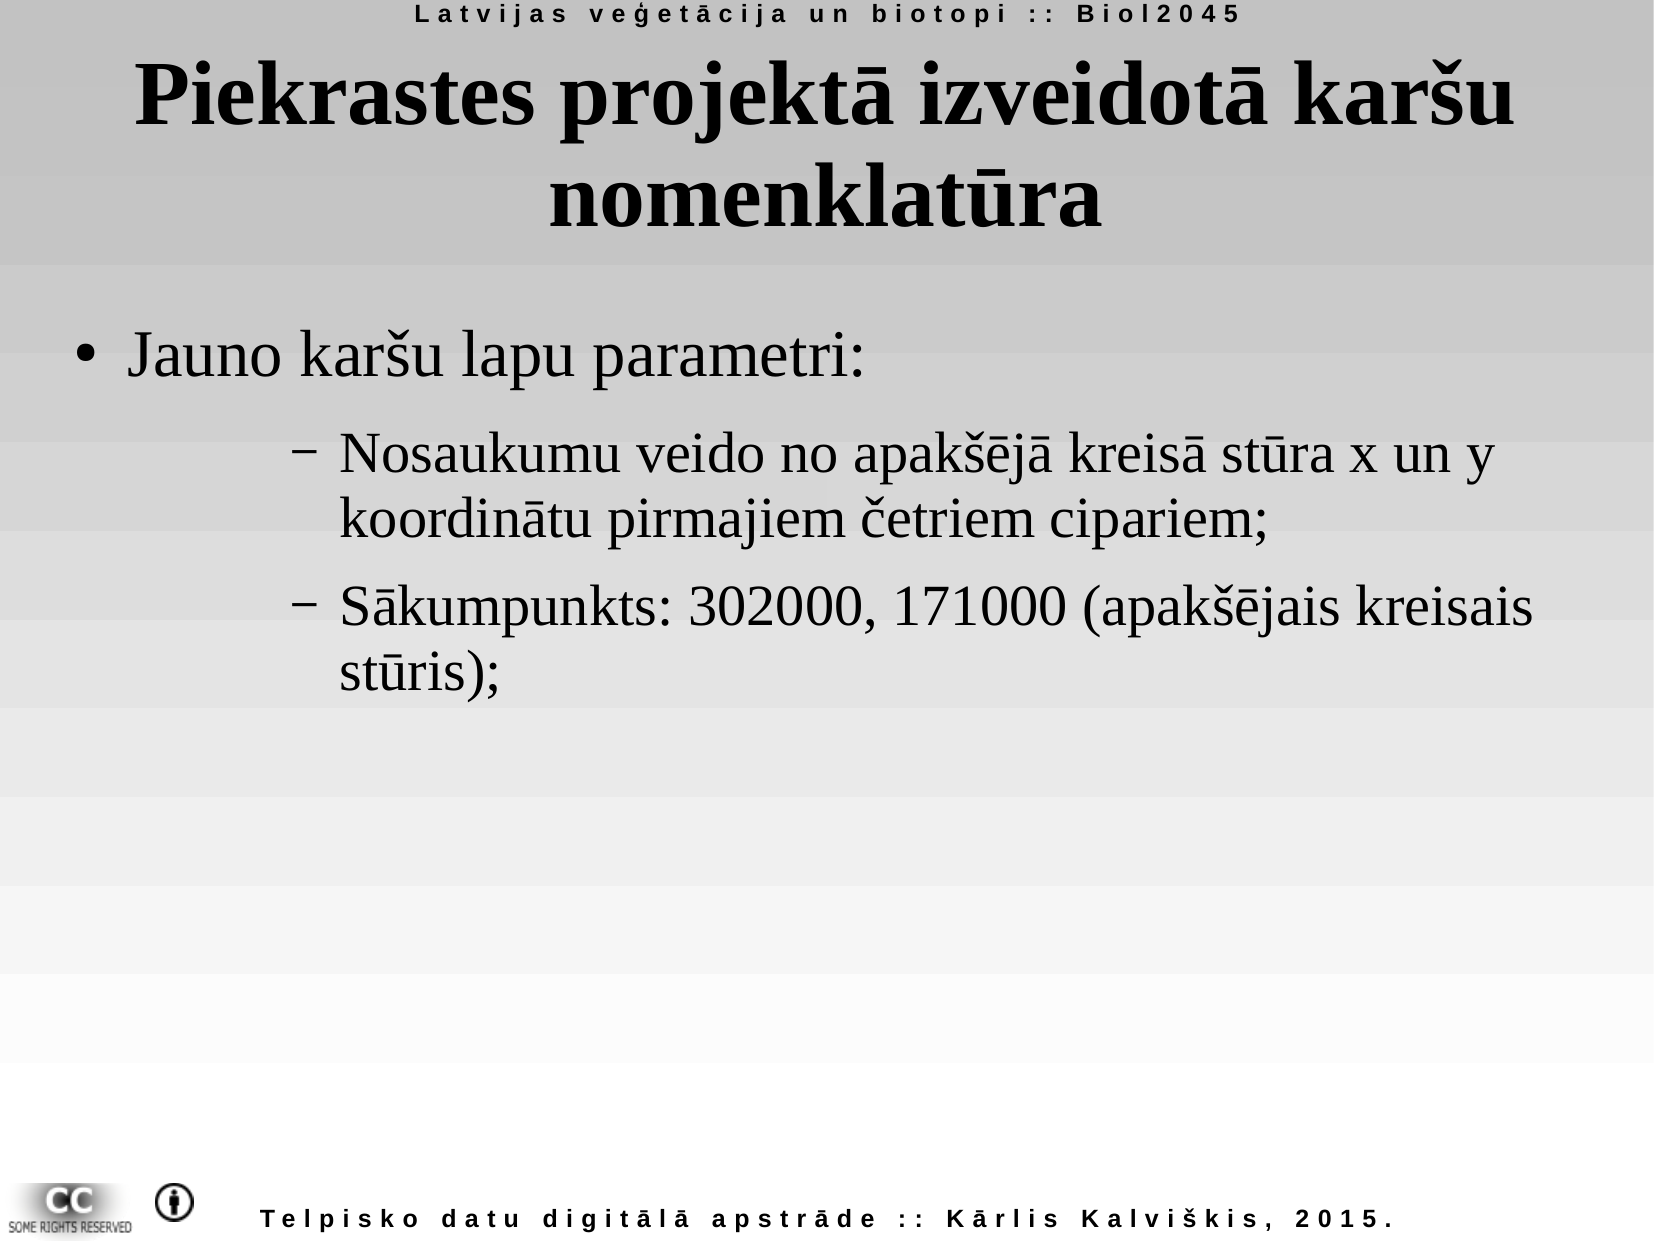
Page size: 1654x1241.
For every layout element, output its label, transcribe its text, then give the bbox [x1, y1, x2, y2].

picture [0, 287, 1654, 1241]
title Piekrastes projektā izveidotā karšu nomenklatūra [0, 1, 1654, 287]
list Jauno karšu lapu parametri: Nosaukumu veido no apakšējā kreisā stūra x un y koordinātu pirmajiem četriem cipariem; Sākumpunkts: 302000, 171000 (apakšējais kreisais stūris); [56, 317, 1600, 1175]
